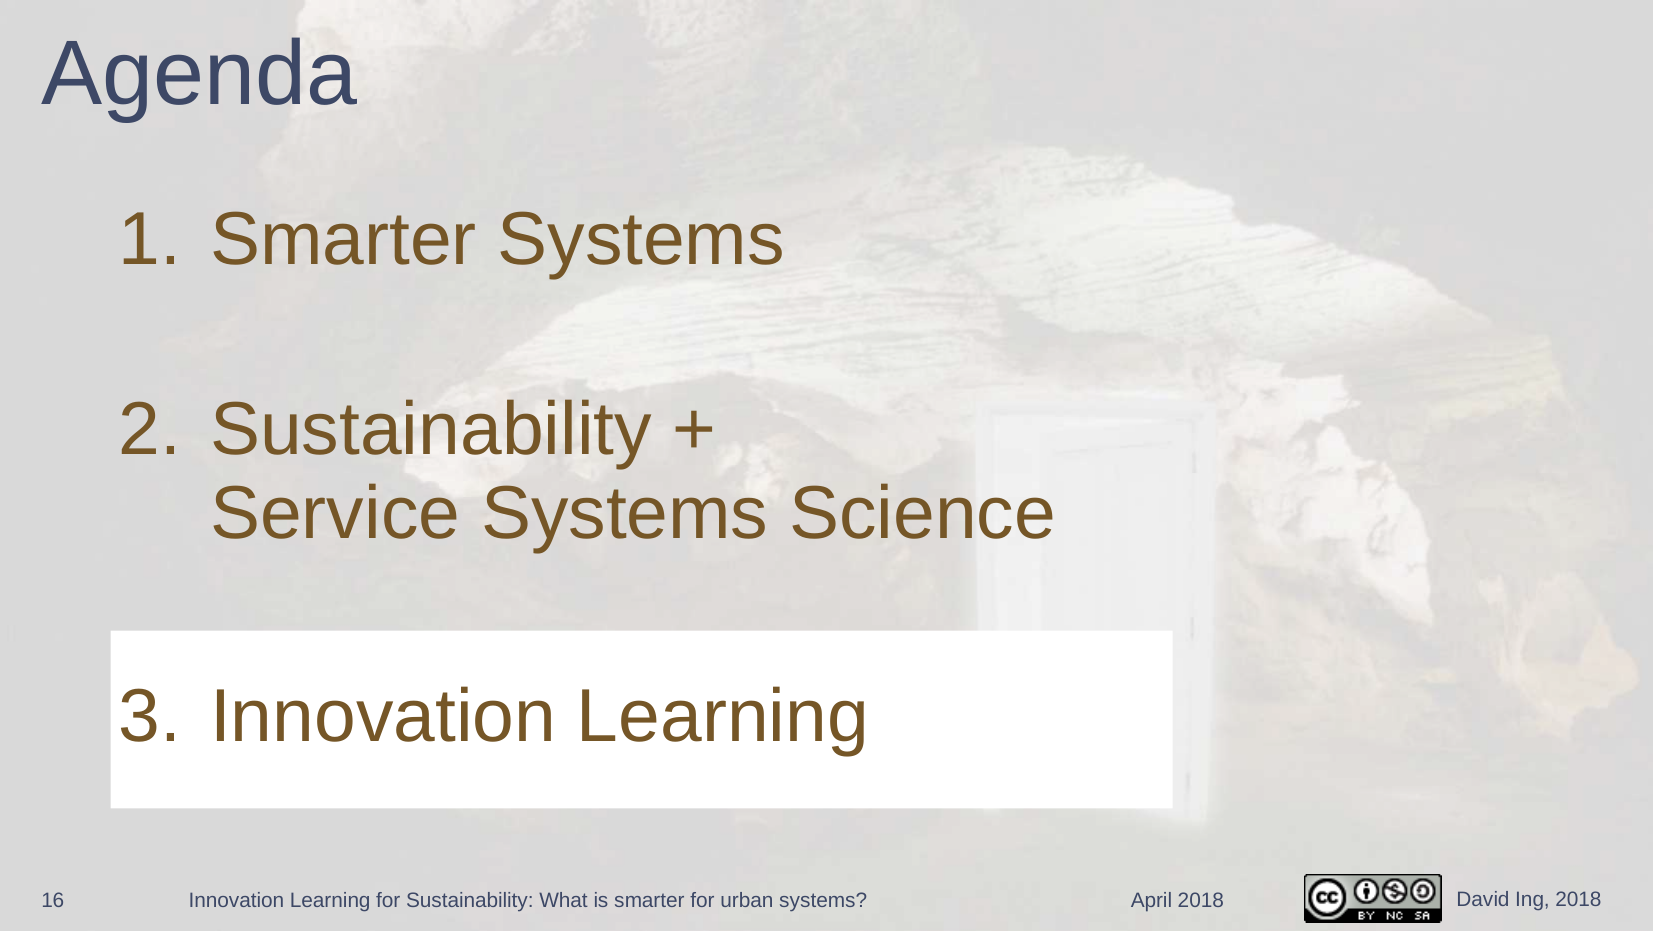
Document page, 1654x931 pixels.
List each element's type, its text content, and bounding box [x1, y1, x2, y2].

table_header Smarter Systems [195, 189, 1569, 379]
table_cell 3. [68, 665, 195, 821]
title Agenda [41, 30, 1613, 126]
table_cell Sustainability + Service Systems Science [195, 379, 1569, 665]
picture [1304, 874, 1442, 923]
table_cell 2. [68, 379, 195, 665]
table_header 1. [68, 189, 195, 379]
text_box Value-elevating co-creation Providers and customer mutually experience, and then improve [0, 0, 1653, 931]
table_cell Innovation Learning [195, 665, 1569, 821]
